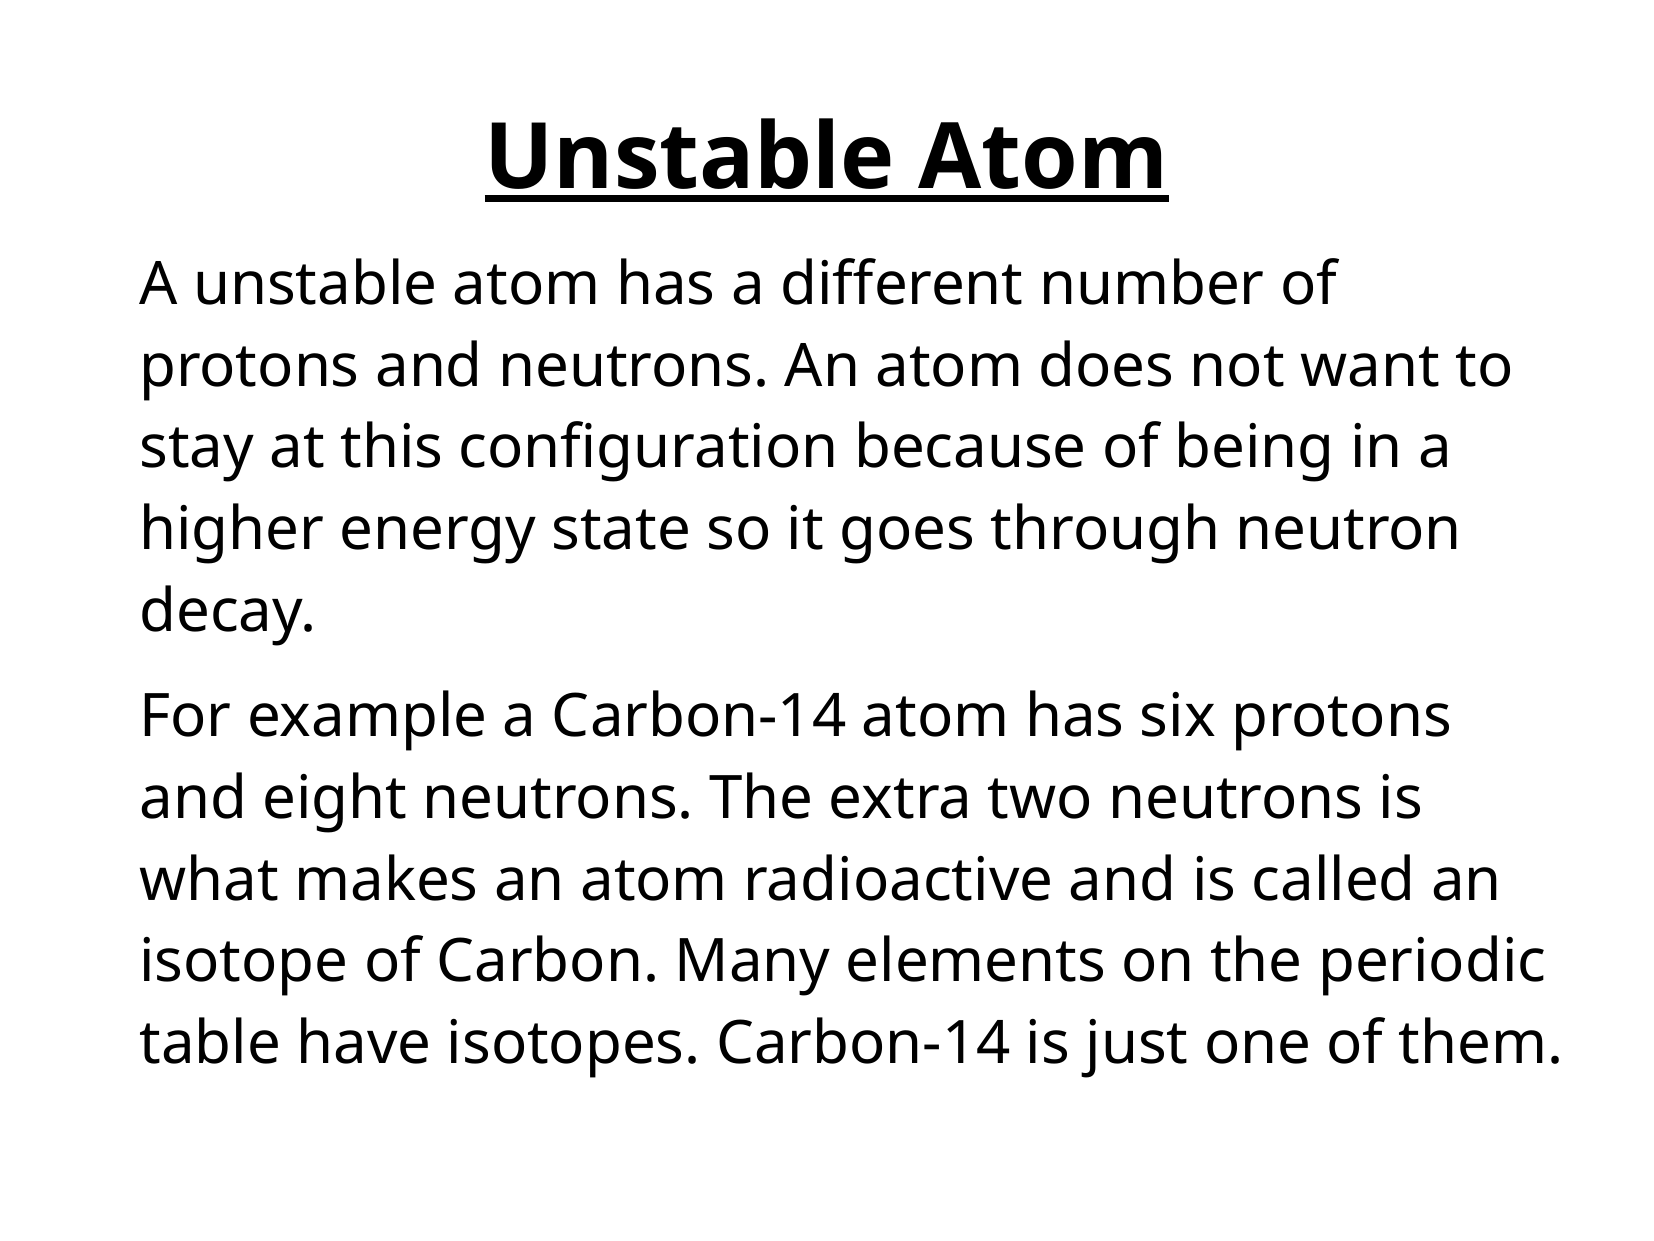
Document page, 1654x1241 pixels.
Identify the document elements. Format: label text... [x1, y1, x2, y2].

list A unstable atom has a different number of protons and neutrons. An atom does not want to stay at this configuration because of being in a higher energy state so it goes through neutron decay. For example a Carbon-14 atom has six protons and eight neutrons. The extra two neutrons is what makes an atom radioactive and is called an isotope of Carbon. Many elements on the periodic table have isotopes. Carbon-14 is just one of them. [82, 240, 1571, 1171]
title Unstable Atom [82, 49, 1571, 240]
